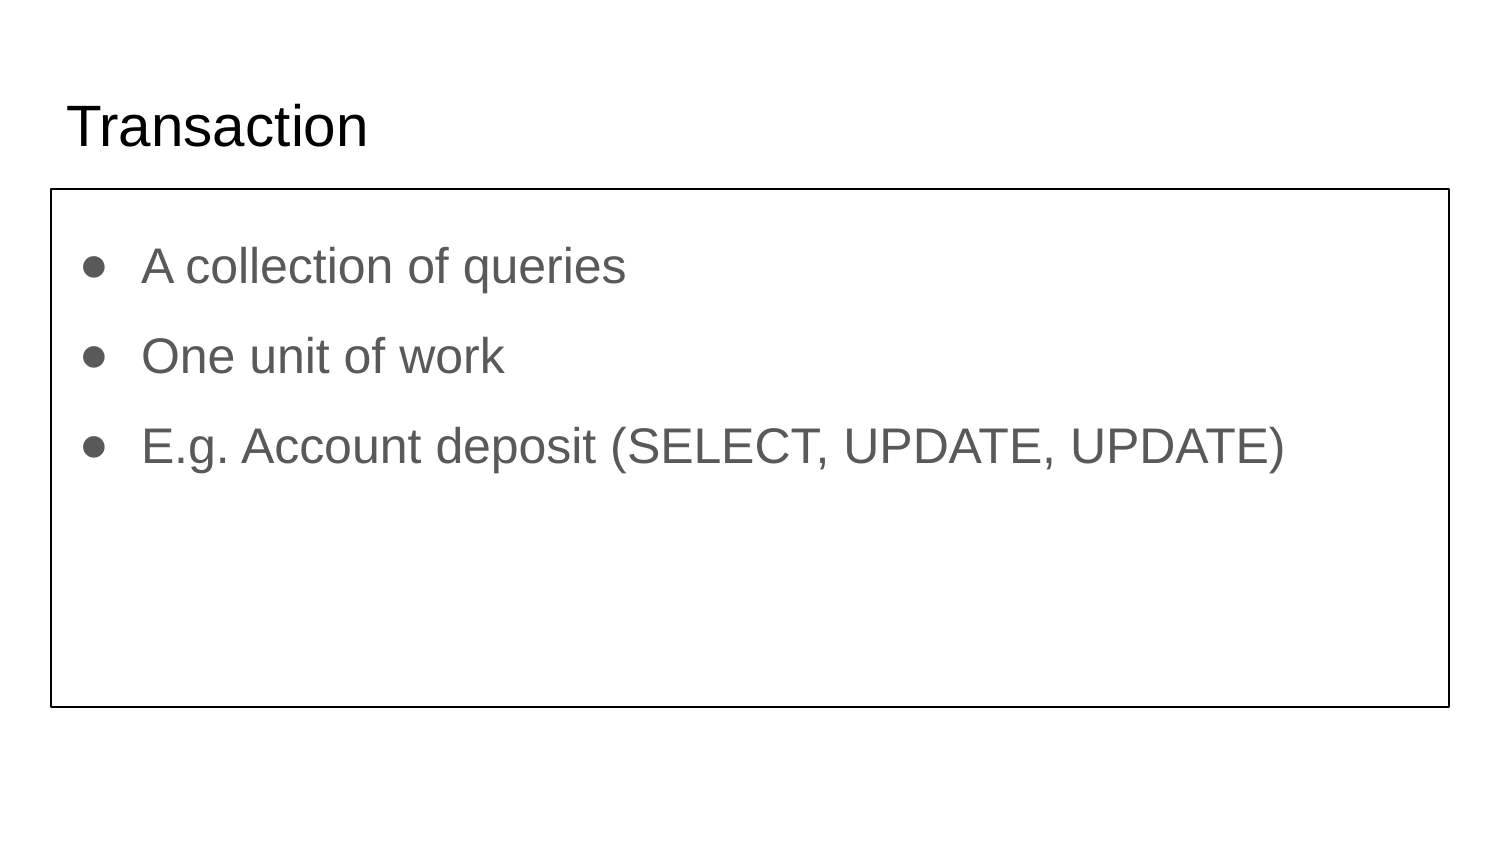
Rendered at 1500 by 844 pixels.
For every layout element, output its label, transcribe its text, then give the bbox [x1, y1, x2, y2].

list A collection of queries One unit of work E.g. Account deposit (SELECT, UPDATE, UPDATE) [51, 189, 1449, 708]
title Transaction [51, 72, 1449, 167]
